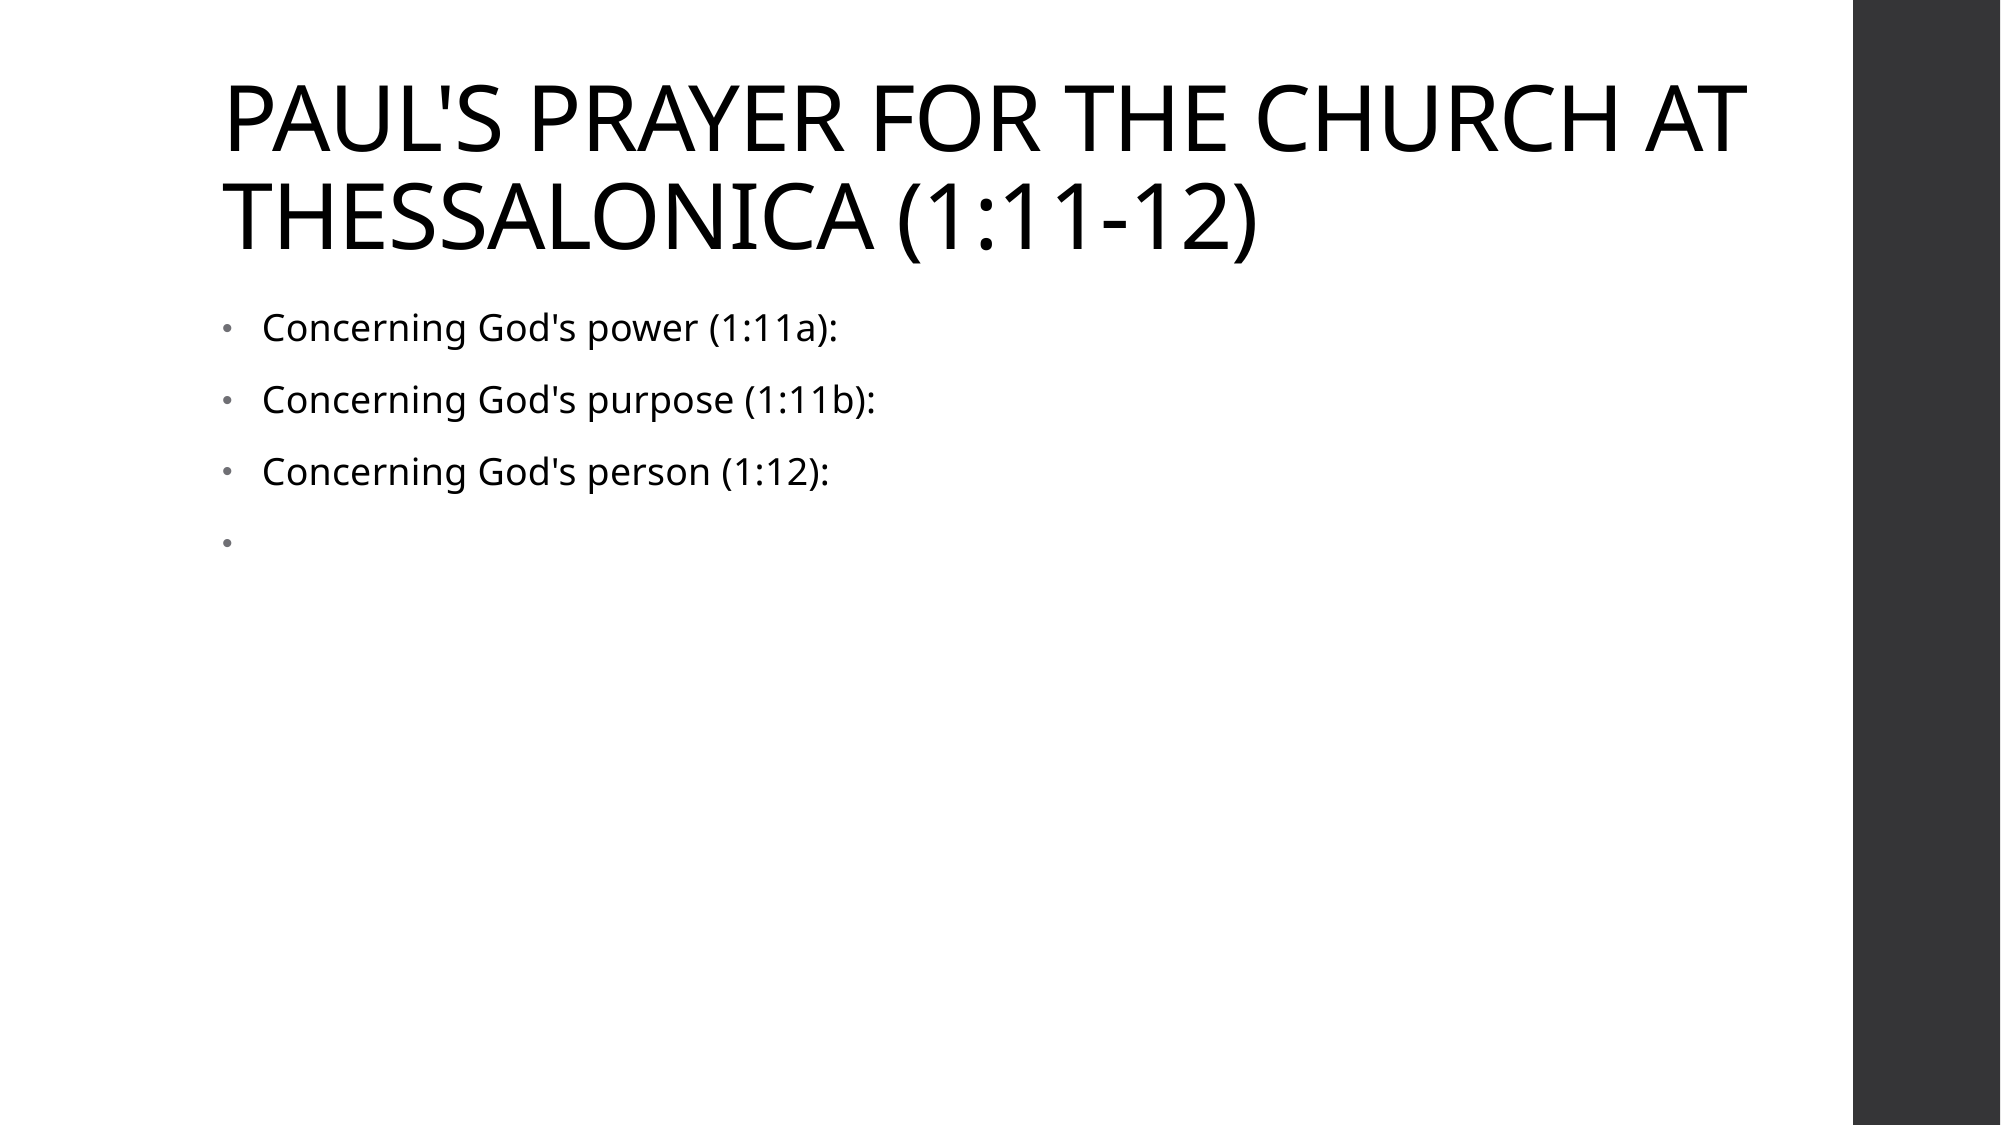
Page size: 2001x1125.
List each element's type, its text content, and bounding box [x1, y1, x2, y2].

title PAUL'S PRAYER FOR THE CHURCH AT THESSALONICA (1:11-12) [206, 60, 1797, 278]
list Concerning God's power (1:11a): Concerning God's purpose (1:11b): Concerning God's person (1:12): [206, 299, 1617, 1014]
